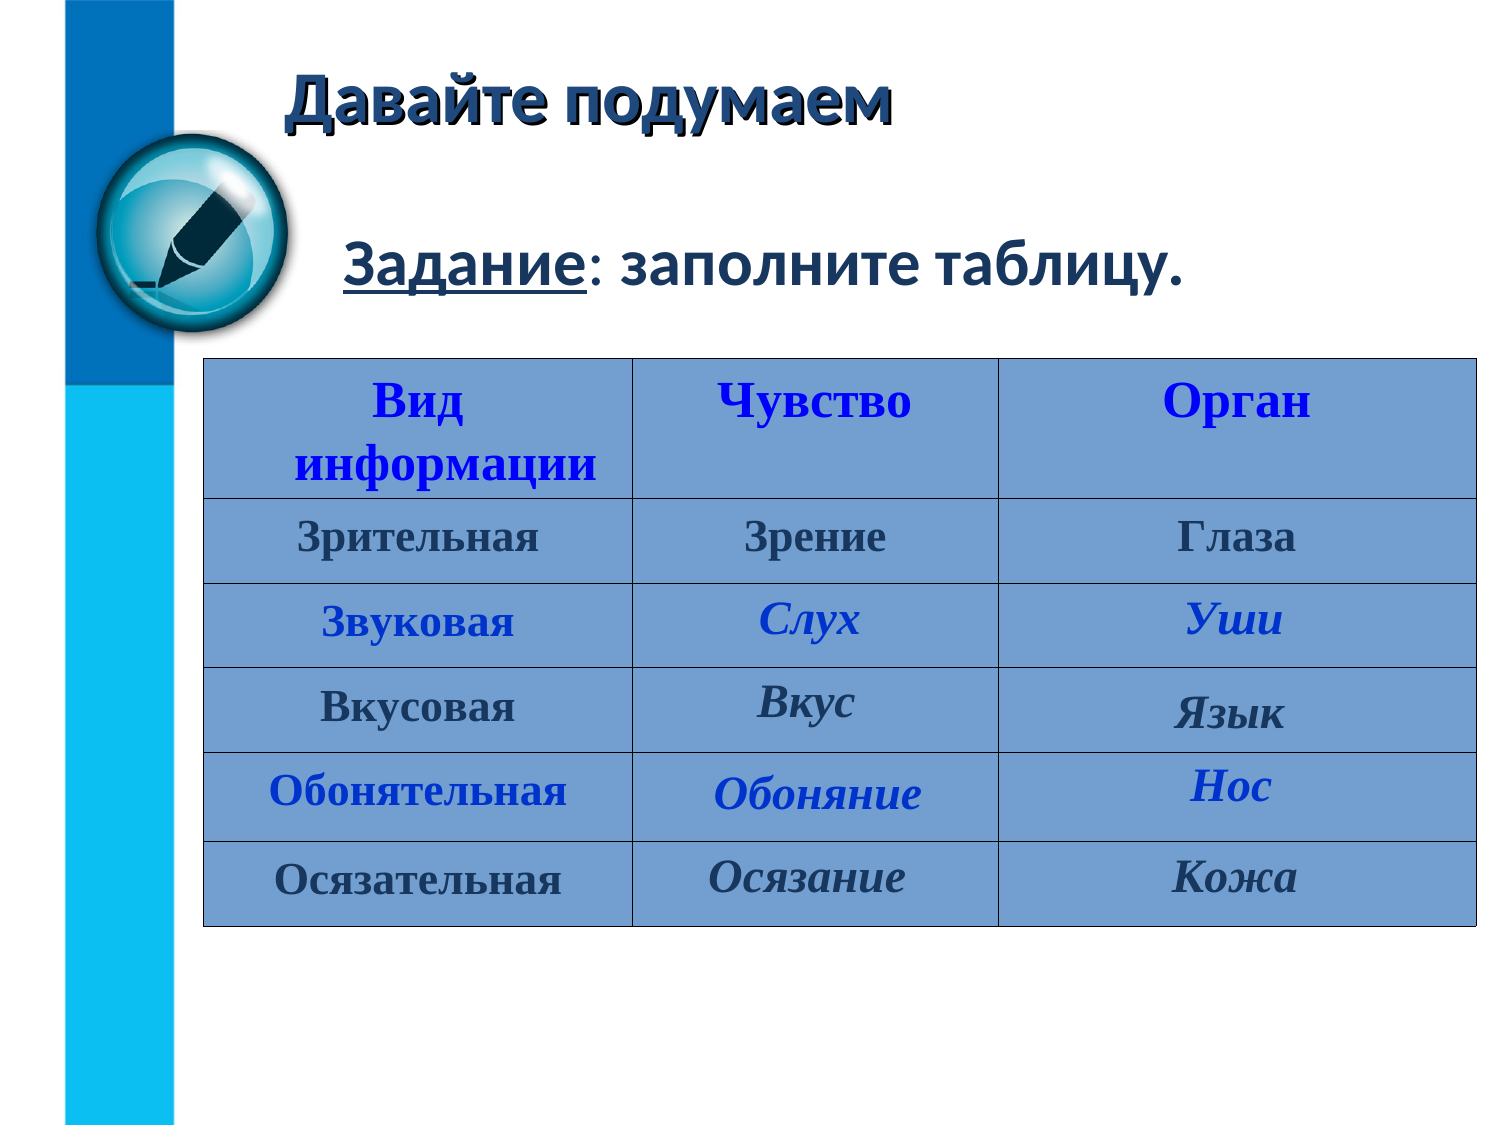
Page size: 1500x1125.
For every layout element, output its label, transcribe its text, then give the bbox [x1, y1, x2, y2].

table_cell Осязательная [204, 842, 632, 926]
text_box Нос [1175, 746, 1288, 819]
table_cell Звуковая [204, 584, 632, 667]
table_cell [633, 584, 998, 667]
text_box Обоняние [698, 753, 938, 827]
table_cell Зрение [633, 499, 998, 583]
title Давайте подумаем [269, 0, 1426, 188]
text_box Язык [1160, 673, 1300, 747]
table_cell [999, 584, 1476, 667]
table_cell [999, 668, 1476, 752]
table_cell [999, 842, 1476, 926]
picture [0, 0, 1500, 1125]
text_box Вкус [742, 661, 871, 735]
table_cell Вкусовая [204, 668, 632, 752]
text_box Осязание [693, 836, 922, 910]
table_cell [633, 668, 998, 752]
table_cell Обонятельная [204, 753, 632, 841]
table_cell [999, 753, 1476, 841]
text_box Уши [1169, 578, 1347, 652]
table_header Орган [999, 359, 1476, 498]
table_cell [633, 753, 998, 841]
text_box Кожа [1157, 836, 1313, 910]
list Задание: заполните таблицу. [328, 210, 1442, 340]
table_cell [633, 842, 998, 926]
text_box Слух [744, 578, 922, 652]
table_cell Глаза [999, 499, 1476, 583]
table_header Вид информации [204, 359, 632, 498]
table_cell Зрительная [204, 499, 632, 583]
table_header Чувство [633, 359, 998, 498]
